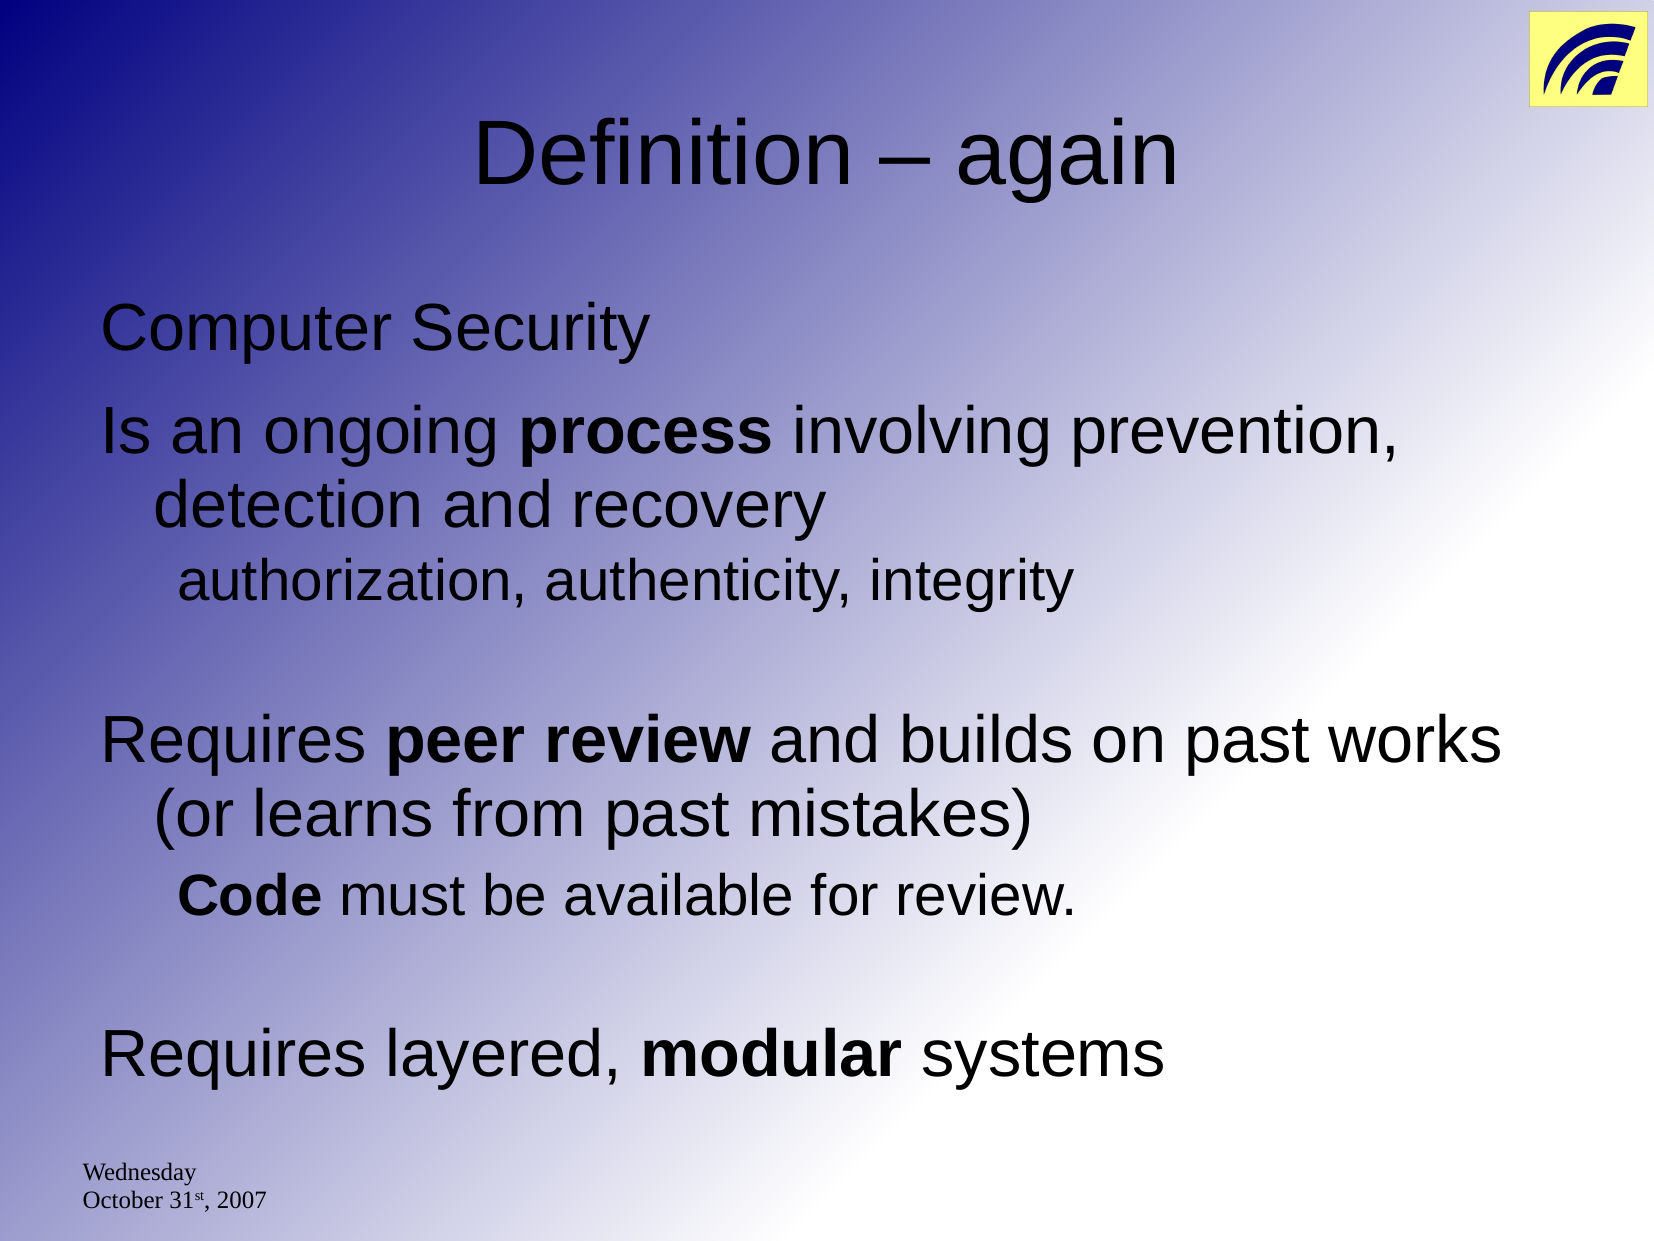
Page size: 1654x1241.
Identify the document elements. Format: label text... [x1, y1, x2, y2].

title Definition – again [82, 49, 1571, 257]
list Computer Security Is an ongoing process involving prevention, detection and recovery authorization, authenticity, integrity Requires peer review and builds on past works (or learns from past mistakes) Code must be available for review. Requires layered, modular systems [82, 290, 1571, 1094]
picture [1529, 11, 1648, 107]
